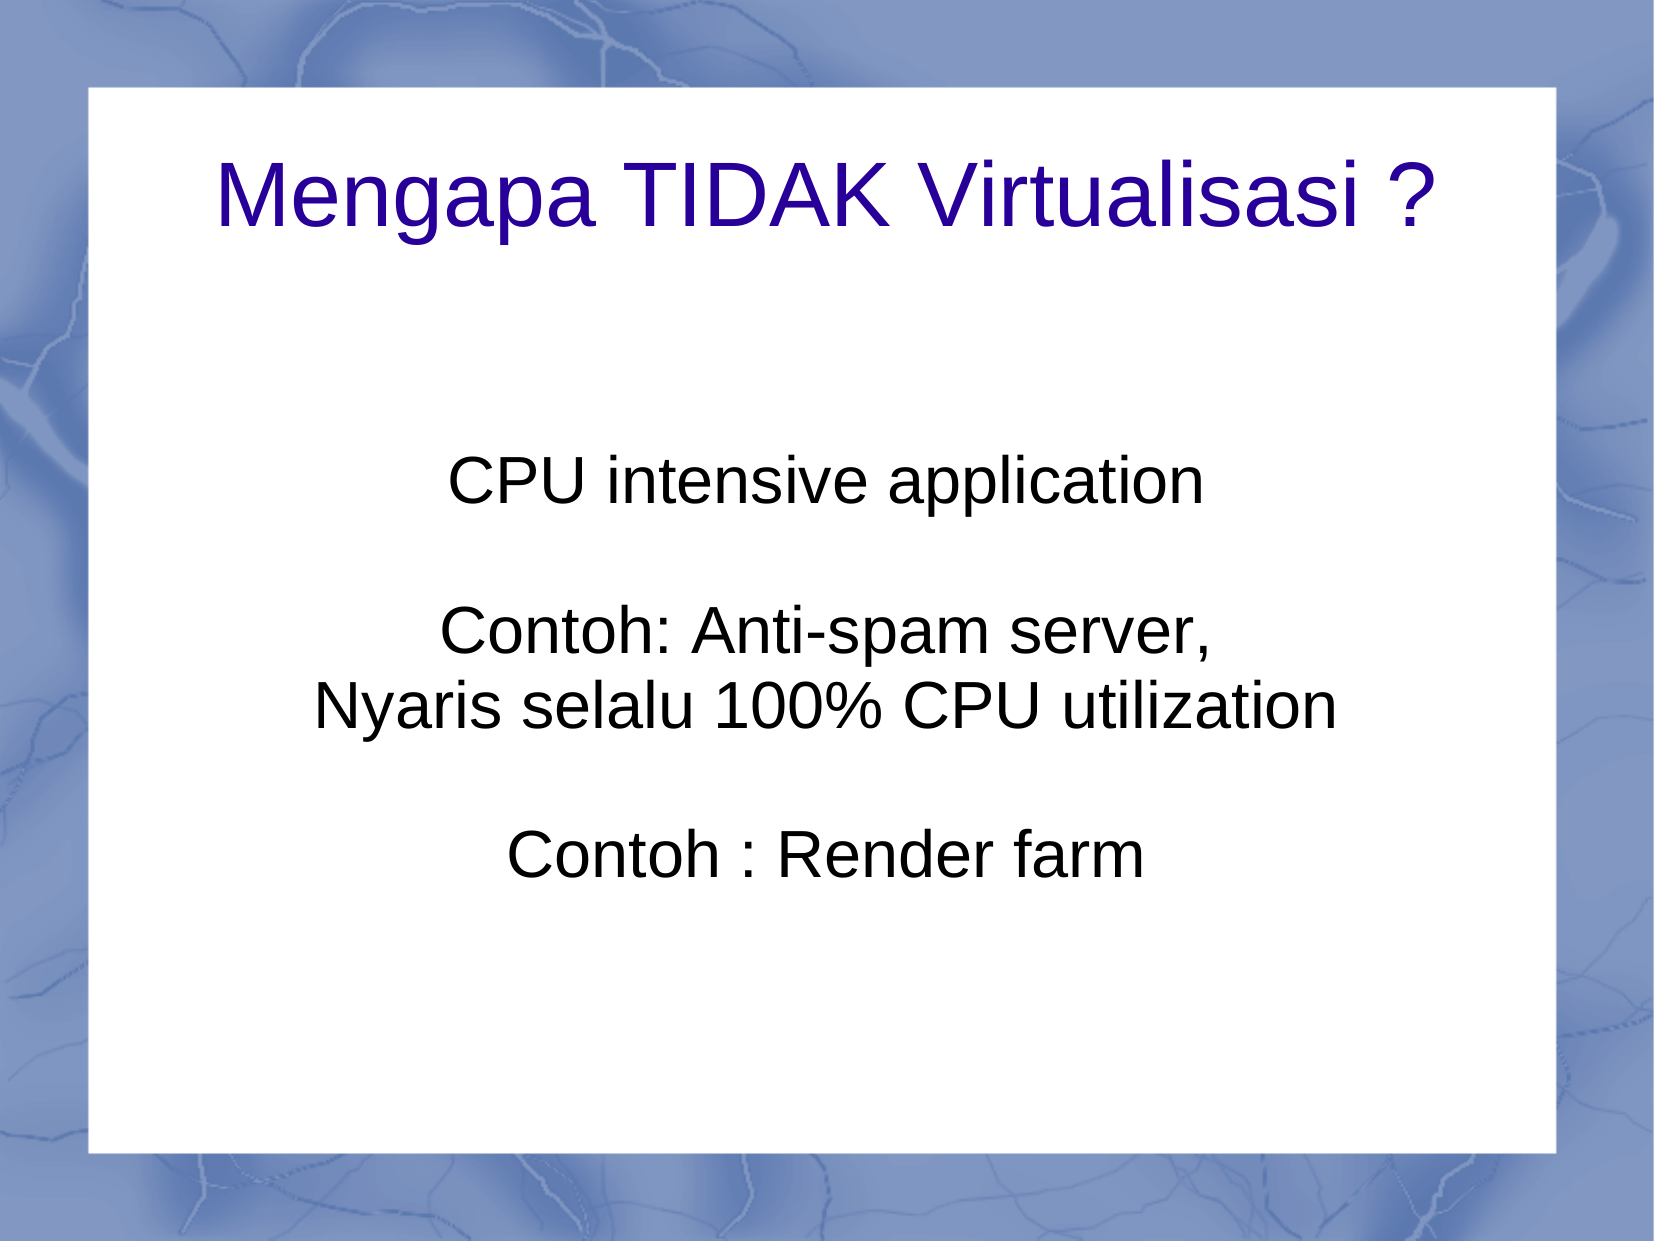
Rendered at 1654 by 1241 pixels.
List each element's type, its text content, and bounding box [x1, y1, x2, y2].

picture [0, 0, 1654, 1241]
subtitle CPU intensive application Contoh: Anti-spam server, Nyaris selalu 100% CPU utilization Contoh : Render farm [147, 333, 1506, 1003]
title Mengapa TIDAK Virtualisasi ? [118, 98, 1536, 291]
